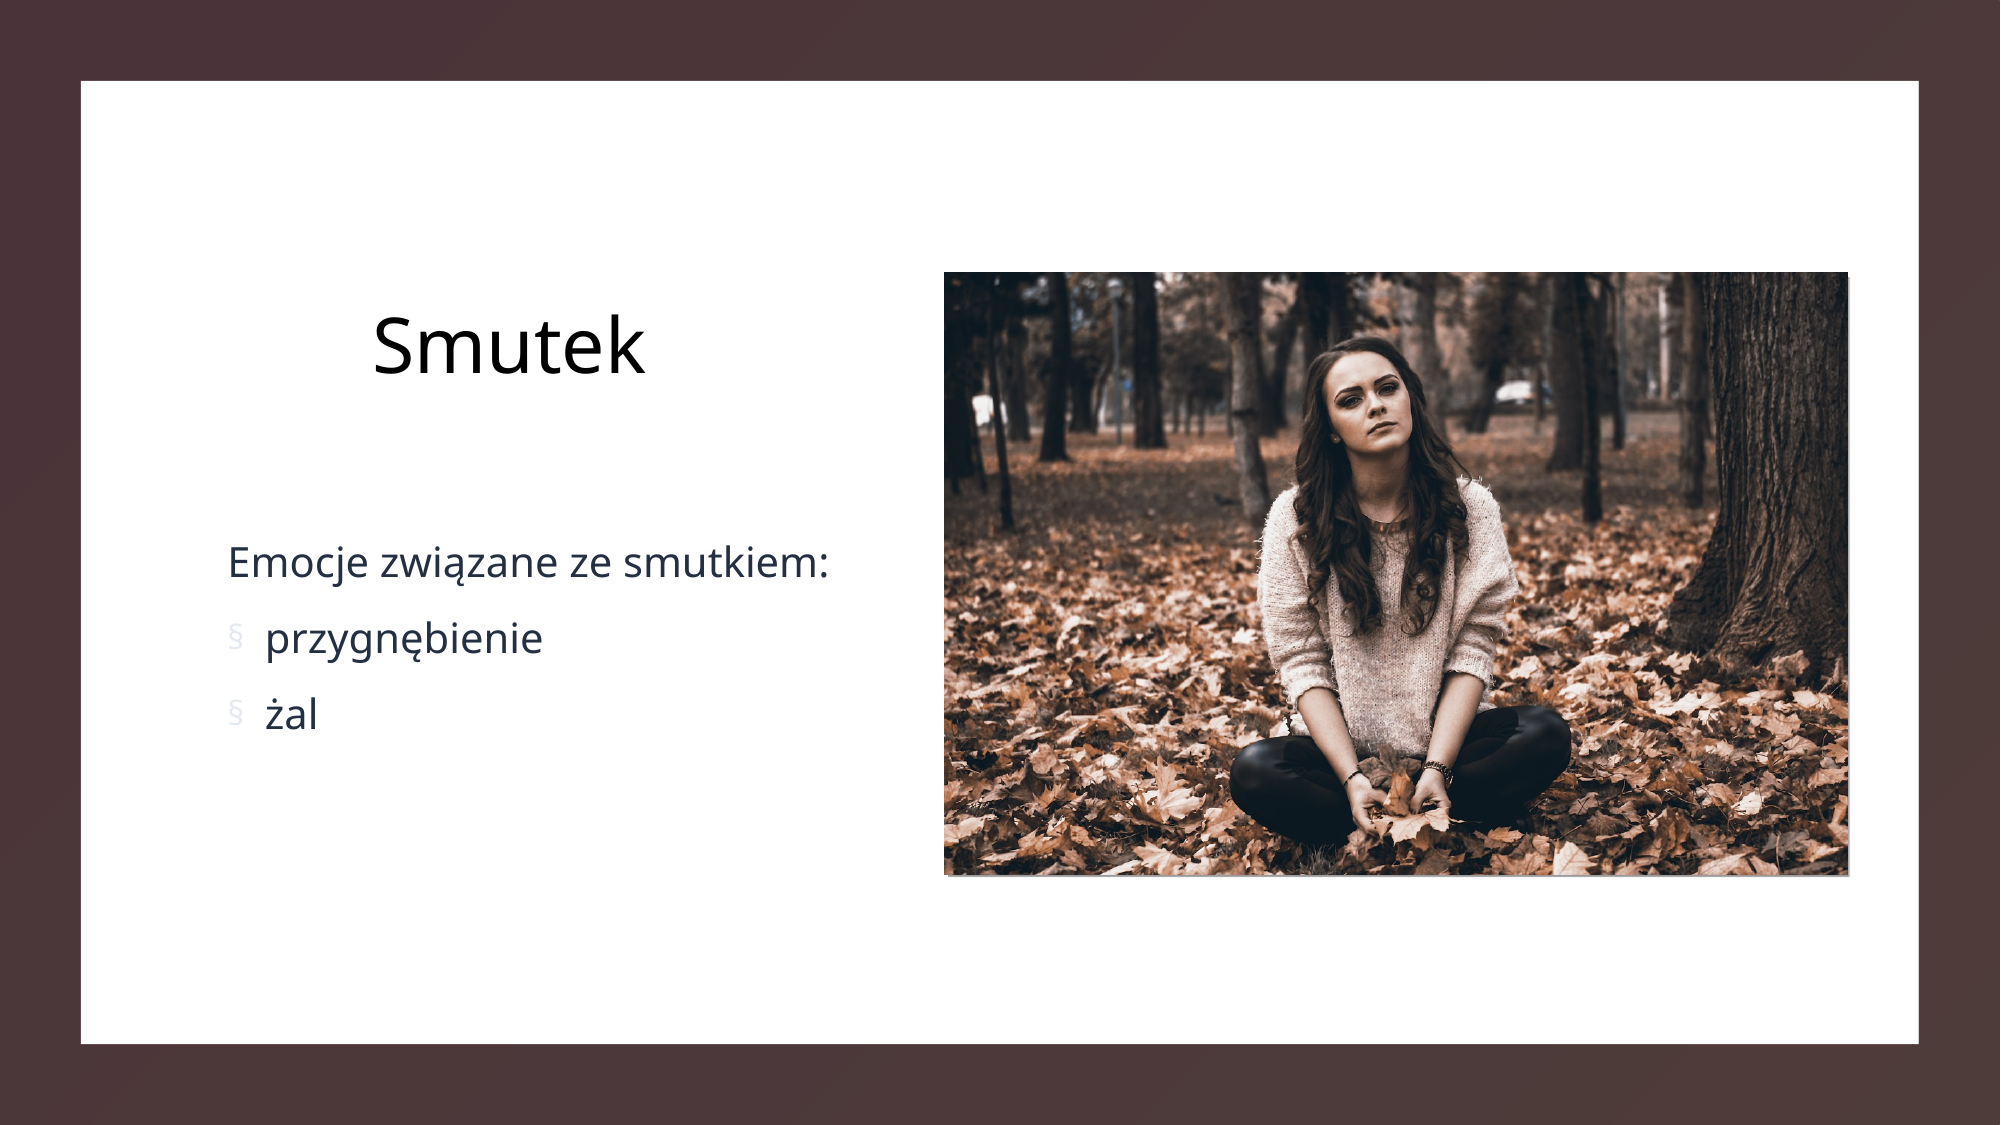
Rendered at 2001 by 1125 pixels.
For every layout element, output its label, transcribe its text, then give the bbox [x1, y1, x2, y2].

list Emocje związane ze smutkiem: przygnębienie żal [137, 523, 890, 1014]
picture [944, 272, 1848, 875]
text_box [0, 0, 2000, 1125]
title Smutek [137, 140, 890, 482]
